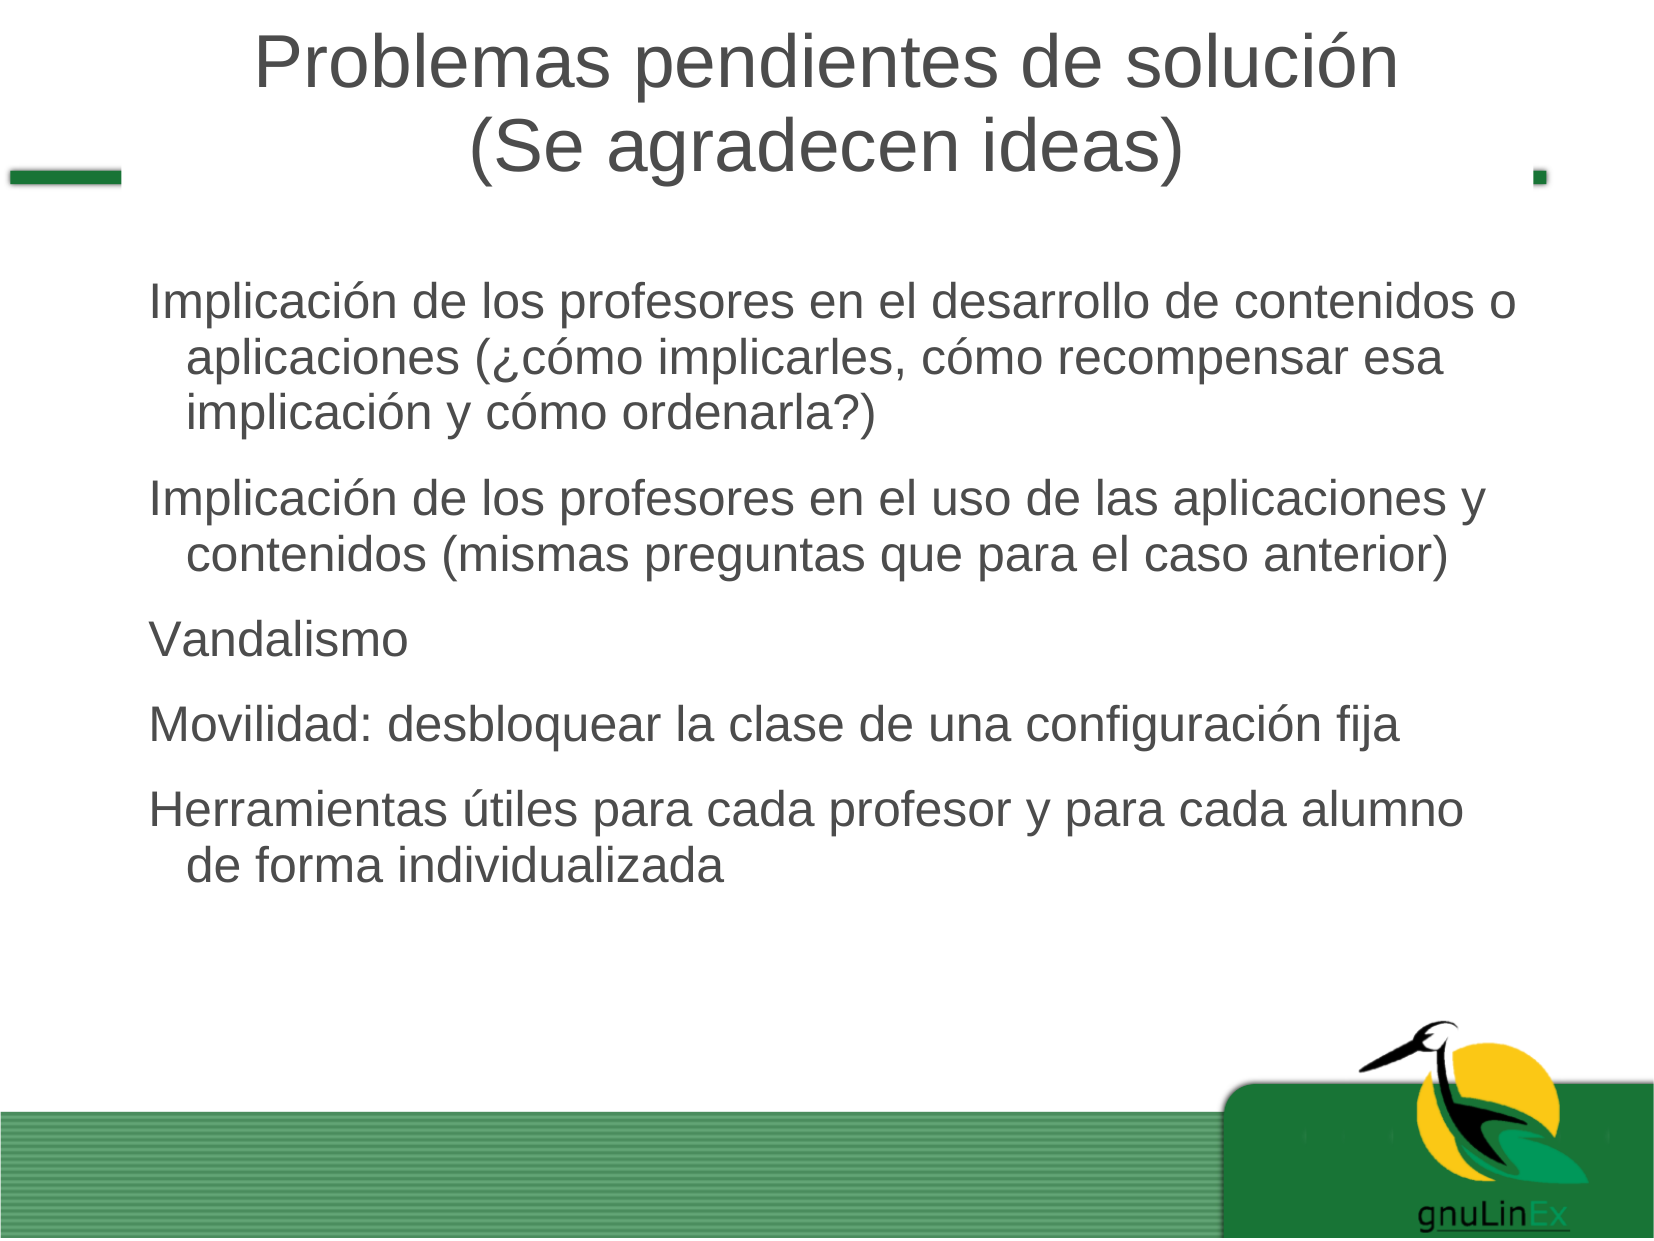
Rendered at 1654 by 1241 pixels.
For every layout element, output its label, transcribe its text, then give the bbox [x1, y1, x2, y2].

title Problemas pendientes de solución (Se agradecen ideas) [121, 10, 1534, 197]
picture [0, 0, 1654, 1238]
list Implicación de los profesores en el desarrollo de contenidos o aplicaciones (¿cómo implicarles, cómo recompensar esa implicación y cómo ordenarla?) Implicación de los profesores en el uso de las aplicaciones y contenidos (mismas preguntas que para el caso anterior) Vandalismo Movilidad: desbloquear la clase de una configuración fija Herramientas útiles para cada profesor y para cada alumno de forma individualizada [110, 273, 1523, 977]
